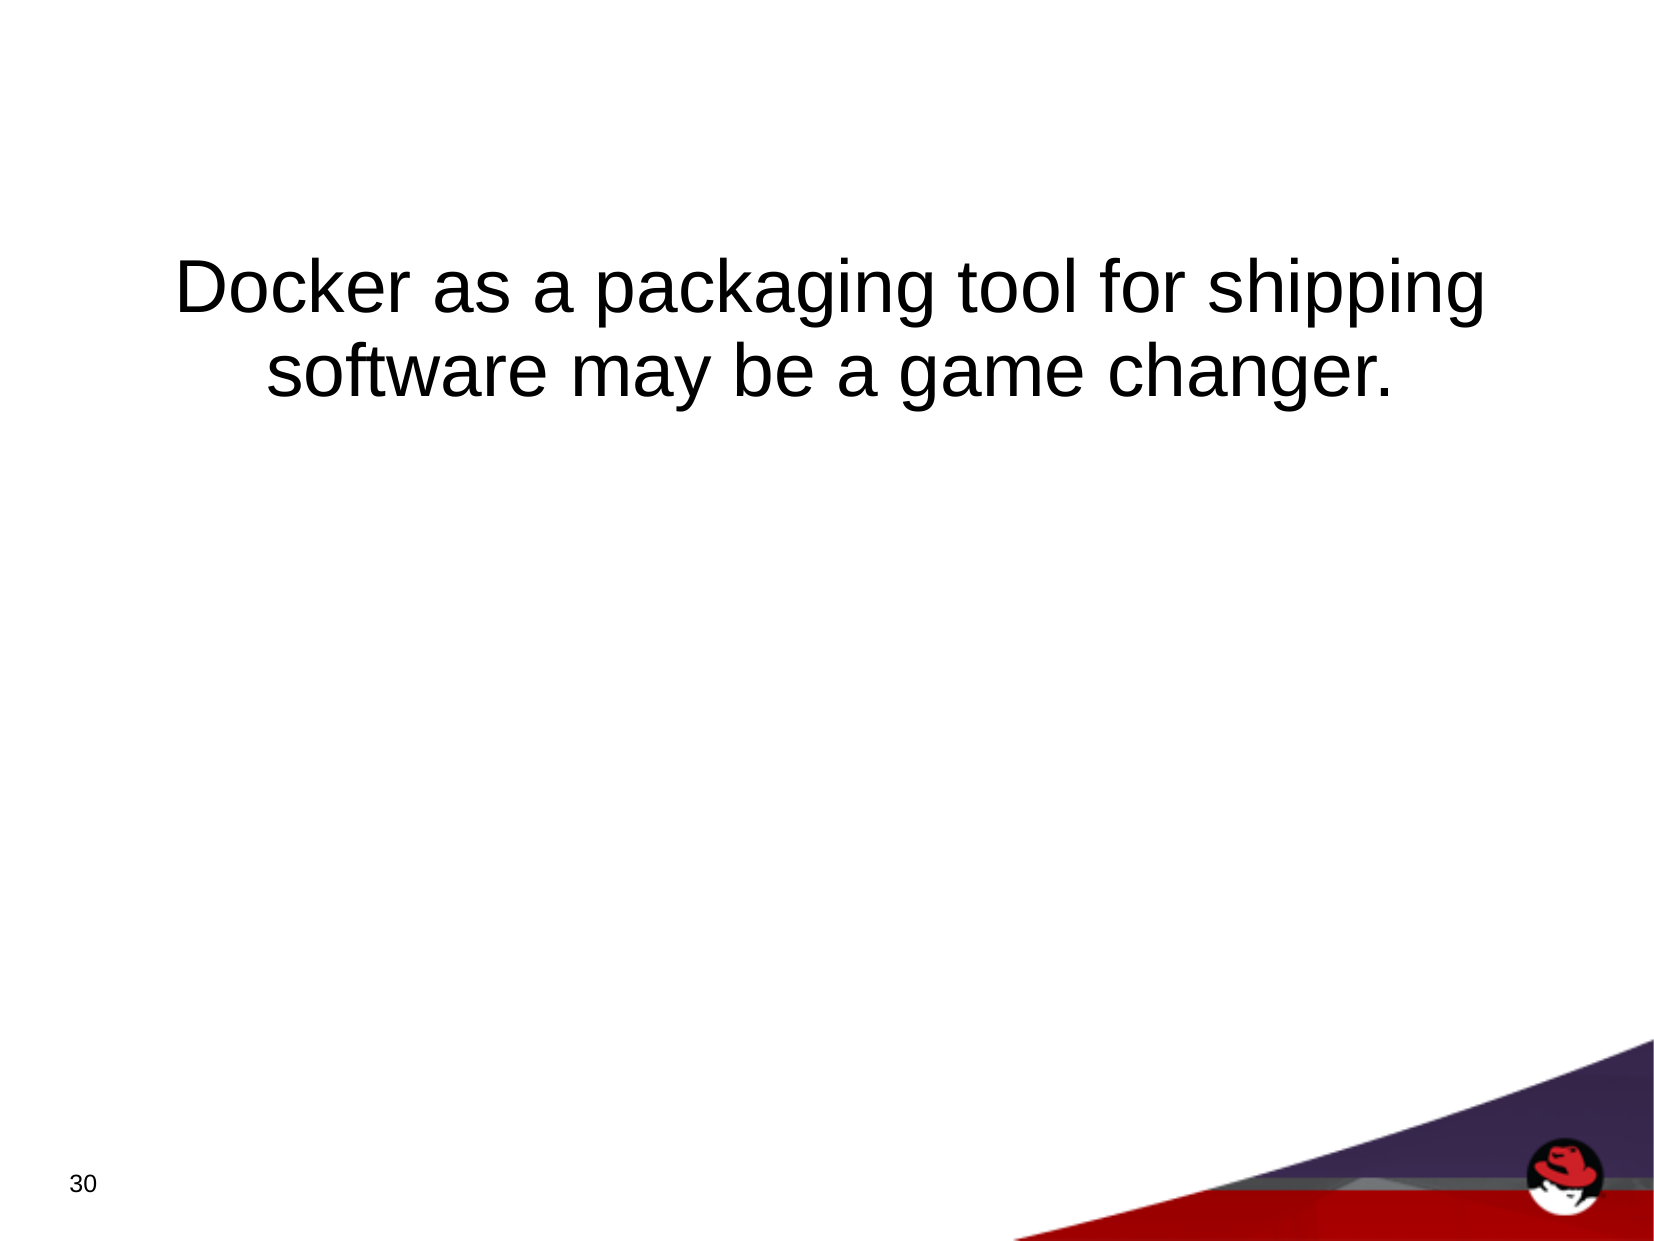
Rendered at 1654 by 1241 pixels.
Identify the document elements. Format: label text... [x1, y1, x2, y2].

picture [1012, 1036, 1654, 1241]
list Docker as a packaging tool for shipping software may be a game changer. [86, 244, 1576, 1039]
